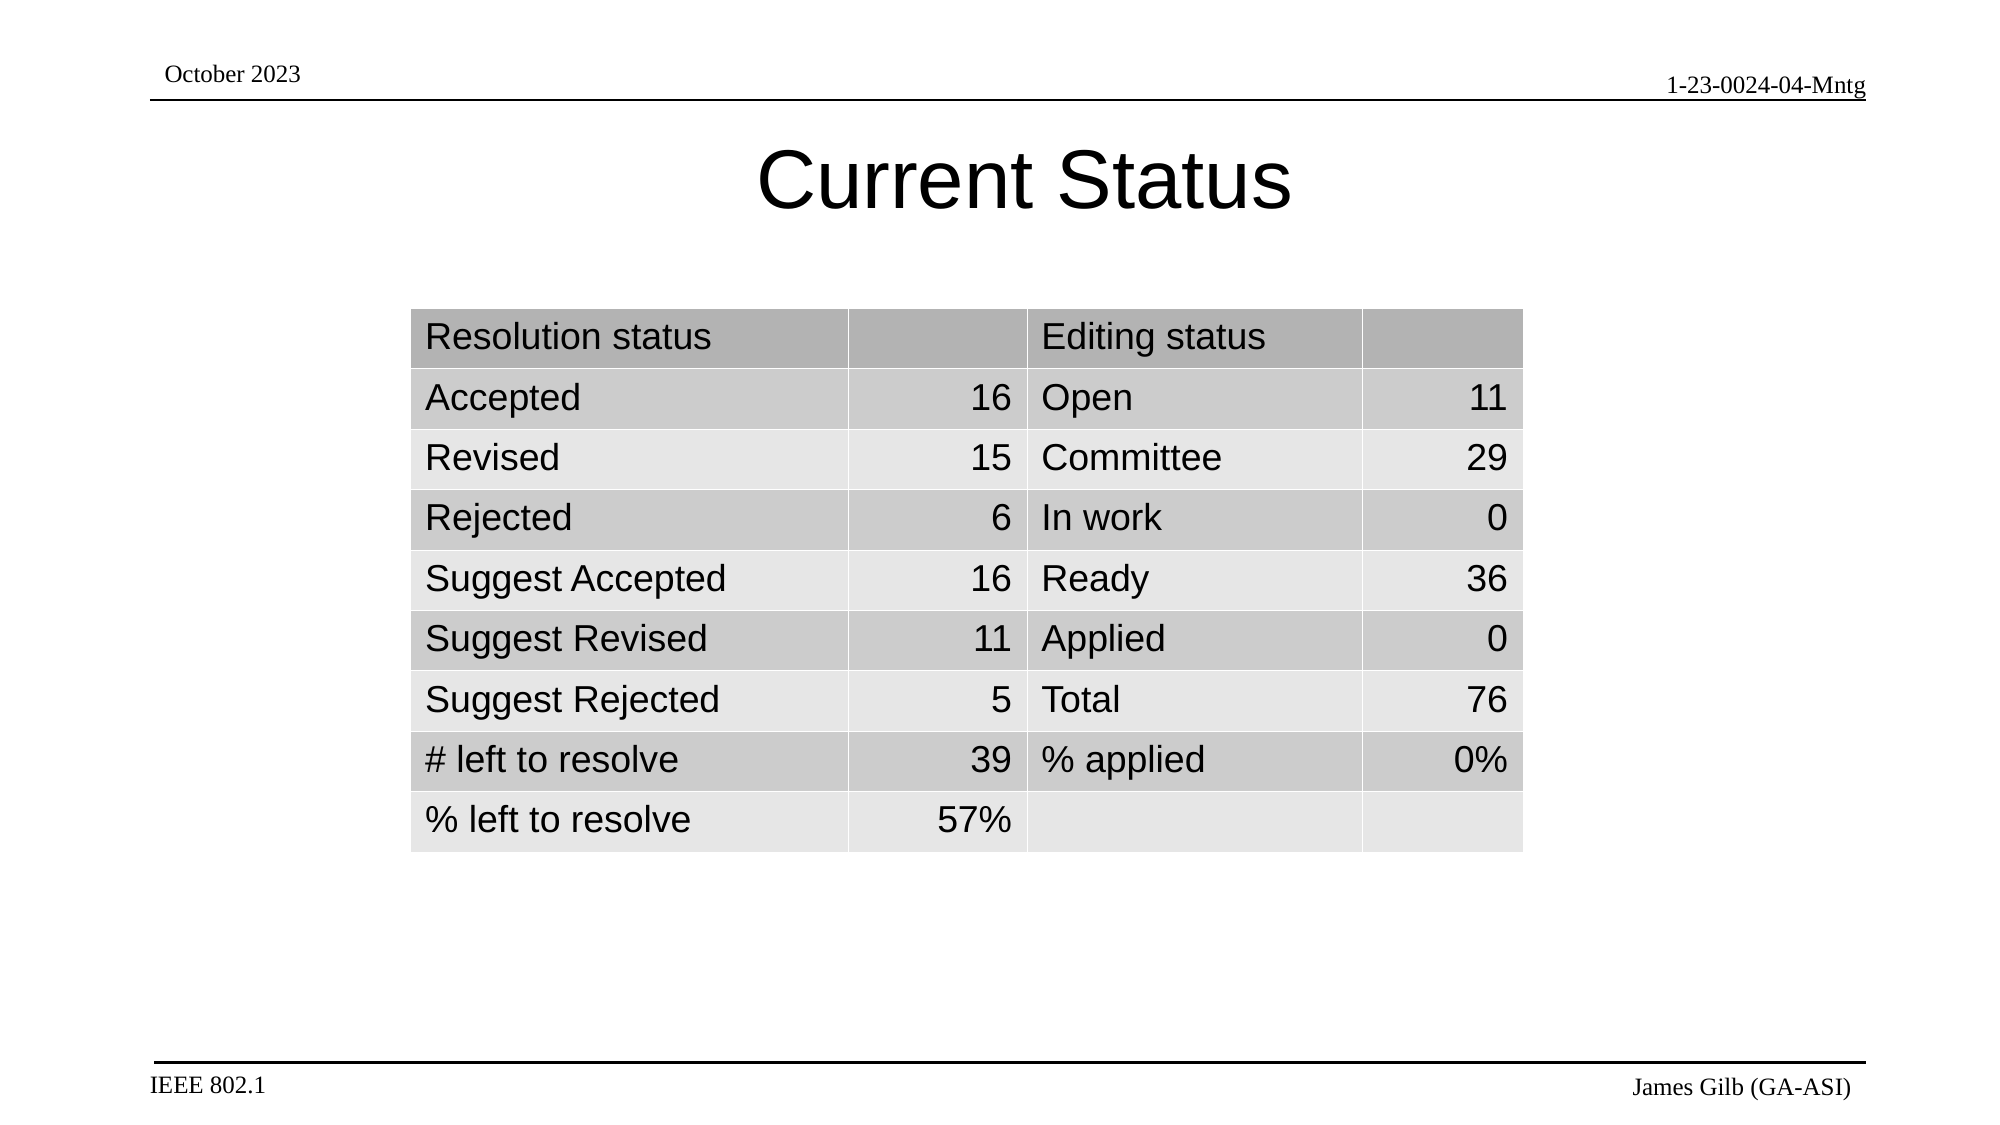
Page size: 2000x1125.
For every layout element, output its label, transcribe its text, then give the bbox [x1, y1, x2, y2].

table_cell Suggest Rejected [411, 671, 848, 731]
table_cell [1363, 792, 1523, 852]
table_header [849, 309, 1027, 368]
table_cell 36 [1363, 551, 1523, 610]
table_cell 16 [849, 551, 1027, 610]
table_cell In work [1028, 490, 1362, 550]
table_cell % applied [1028, 732, 1362, 791]
table_header Resolution status [411, 309, 848, 368]
table_cell Accepted [411, 369, 848, 429]
table_cell 57% [849, 792, 1027, 852]
table_header Editing status [1028, 309, 1362, 368]
table_cell Revised [411, 430, 848, 489]
table_cell 76 [1363, 671, 1523, 731]
table_cell Applied [1028, 611, 1362, 670]
table_cell Suggest Accepted [411, 551, 848, 610]
table_cell 0 [1363, 611, 1523, 670]
table_cell [1028, 792, 1362, 852]
table_cell Total [1028, 671, 1362, 731]
table_cell Suggest Revised [411, 611, 848, 670]
table_cell Ready [1028, 551, 1362, 610]
table_cell 0 [1363, 490, 1523, 550]
table_cell # left to resolve [411, 732, 848, 791]
table_cell 6 [849, 490, 1027, 550]
table_cell 15 [849, 430, 1027, 489]
table_cell % left to resolve [411, 792, 848, 852]
table_cell Committee [1028, 430, 1362, 489]
table_cell 16 [849, 369, 1027, 429]
table_cell 5 [849, 671, 1027, 731]
table_header [1363, 309, 1523, 368]
table_cell Rejected [411, 490, 848, 550]
table_cell Open [1028, 369, 1362, 429]
title Current Status [149, 112, 1900, 238]
table_cell 11 [849, 611, 1027, 670]
table_cell 0% [1363, 732, 1523, 791]
table_cell 29 [1363, 430, 1523, 489]
table_cell 11 [1363, 369, 1523, 429]
table_cell 39 [849, 732, 1027, 791]
